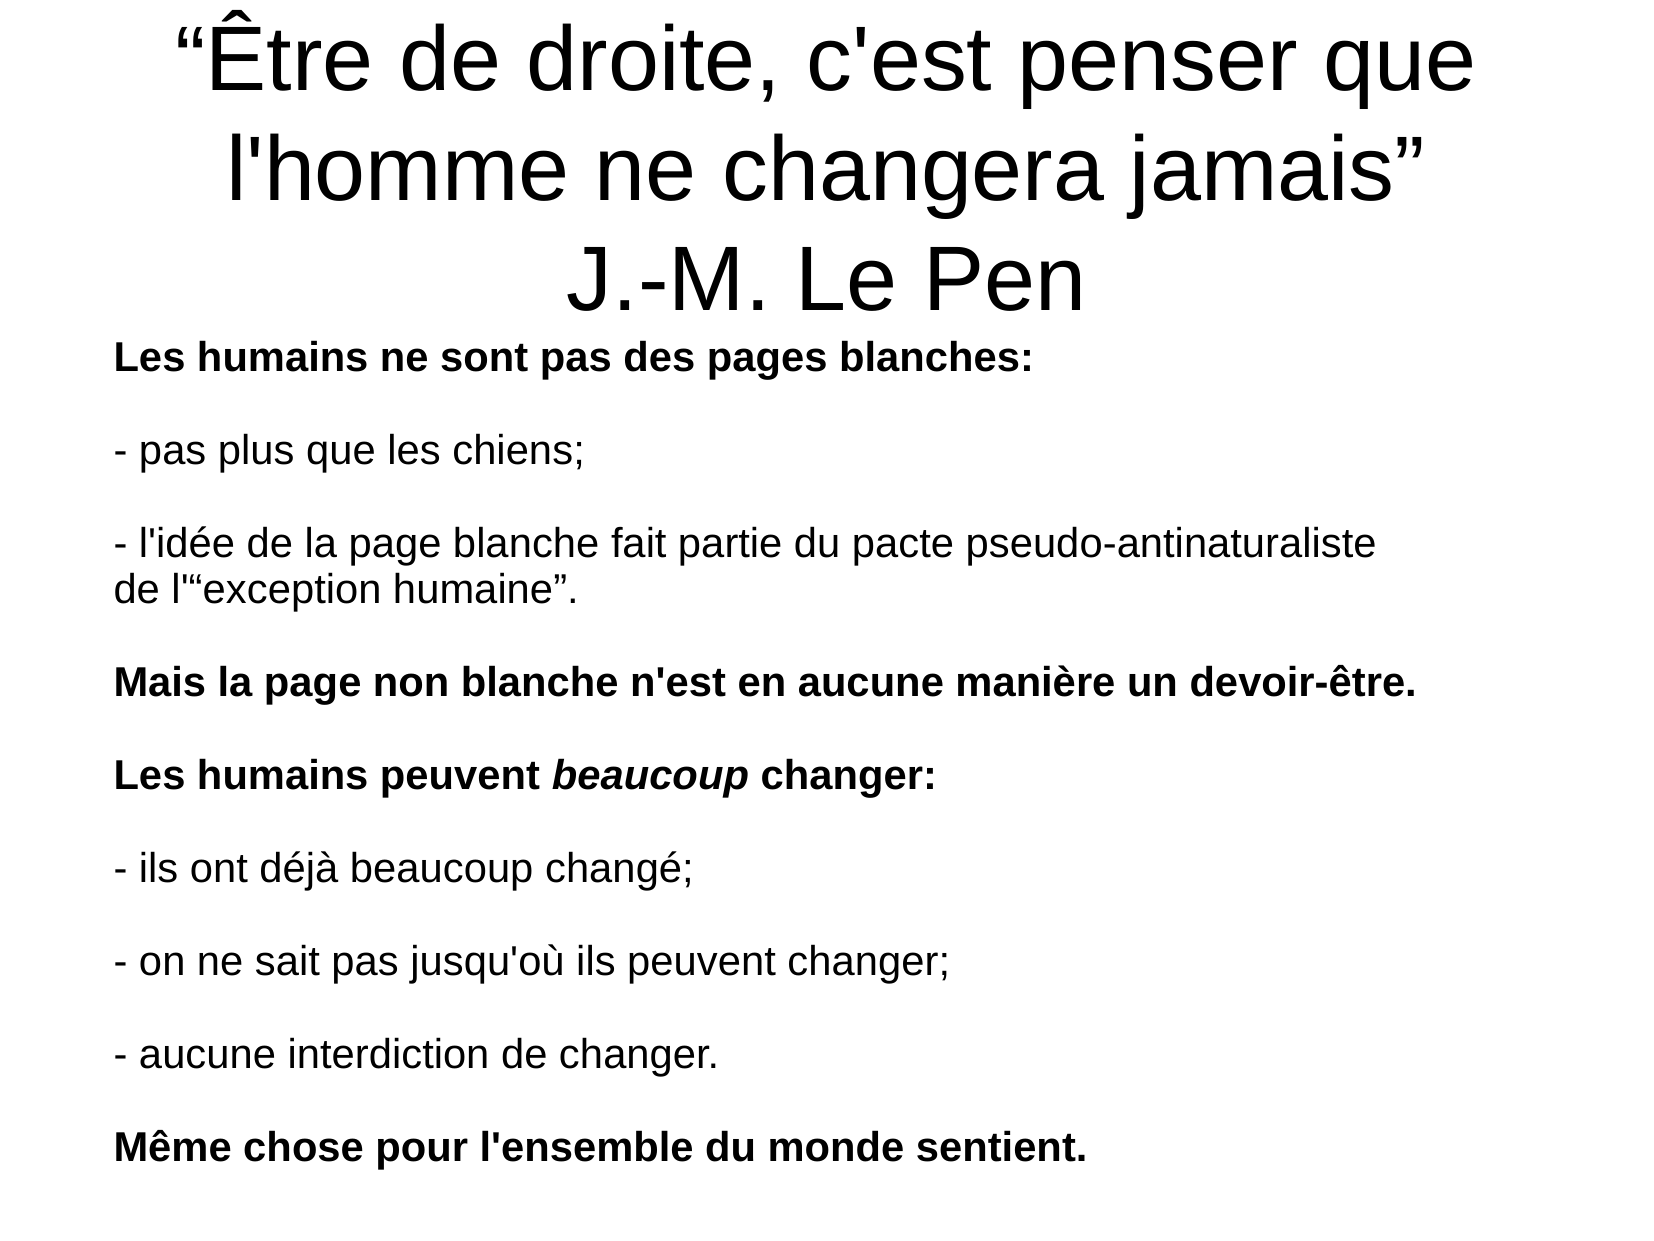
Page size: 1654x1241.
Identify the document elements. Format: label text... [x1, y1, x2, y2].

text_box Les humains ne sont pas des pages blanches: - pas plus que les chiens; - l'idée de la page blanche fait partie du pacte pseudo-antinaturaliste de l'“exception humaine”. Mais la page non blanche n'est en aucune manière un devoir-être. Les humains peuvent beaucoup changer: - ils ont déjà beaucoup changé; - on ne sait pas jusqu'où ils peuvent changer; - aucune interdiction de changer. Même chose pour l'ensemble du monde sentient. [98, 326, 1433, 1178]
title “Être de droite, c'est penser que l'homme ne changera jamais” J.-M. Le Pen [82, 0, 1571, 307]
